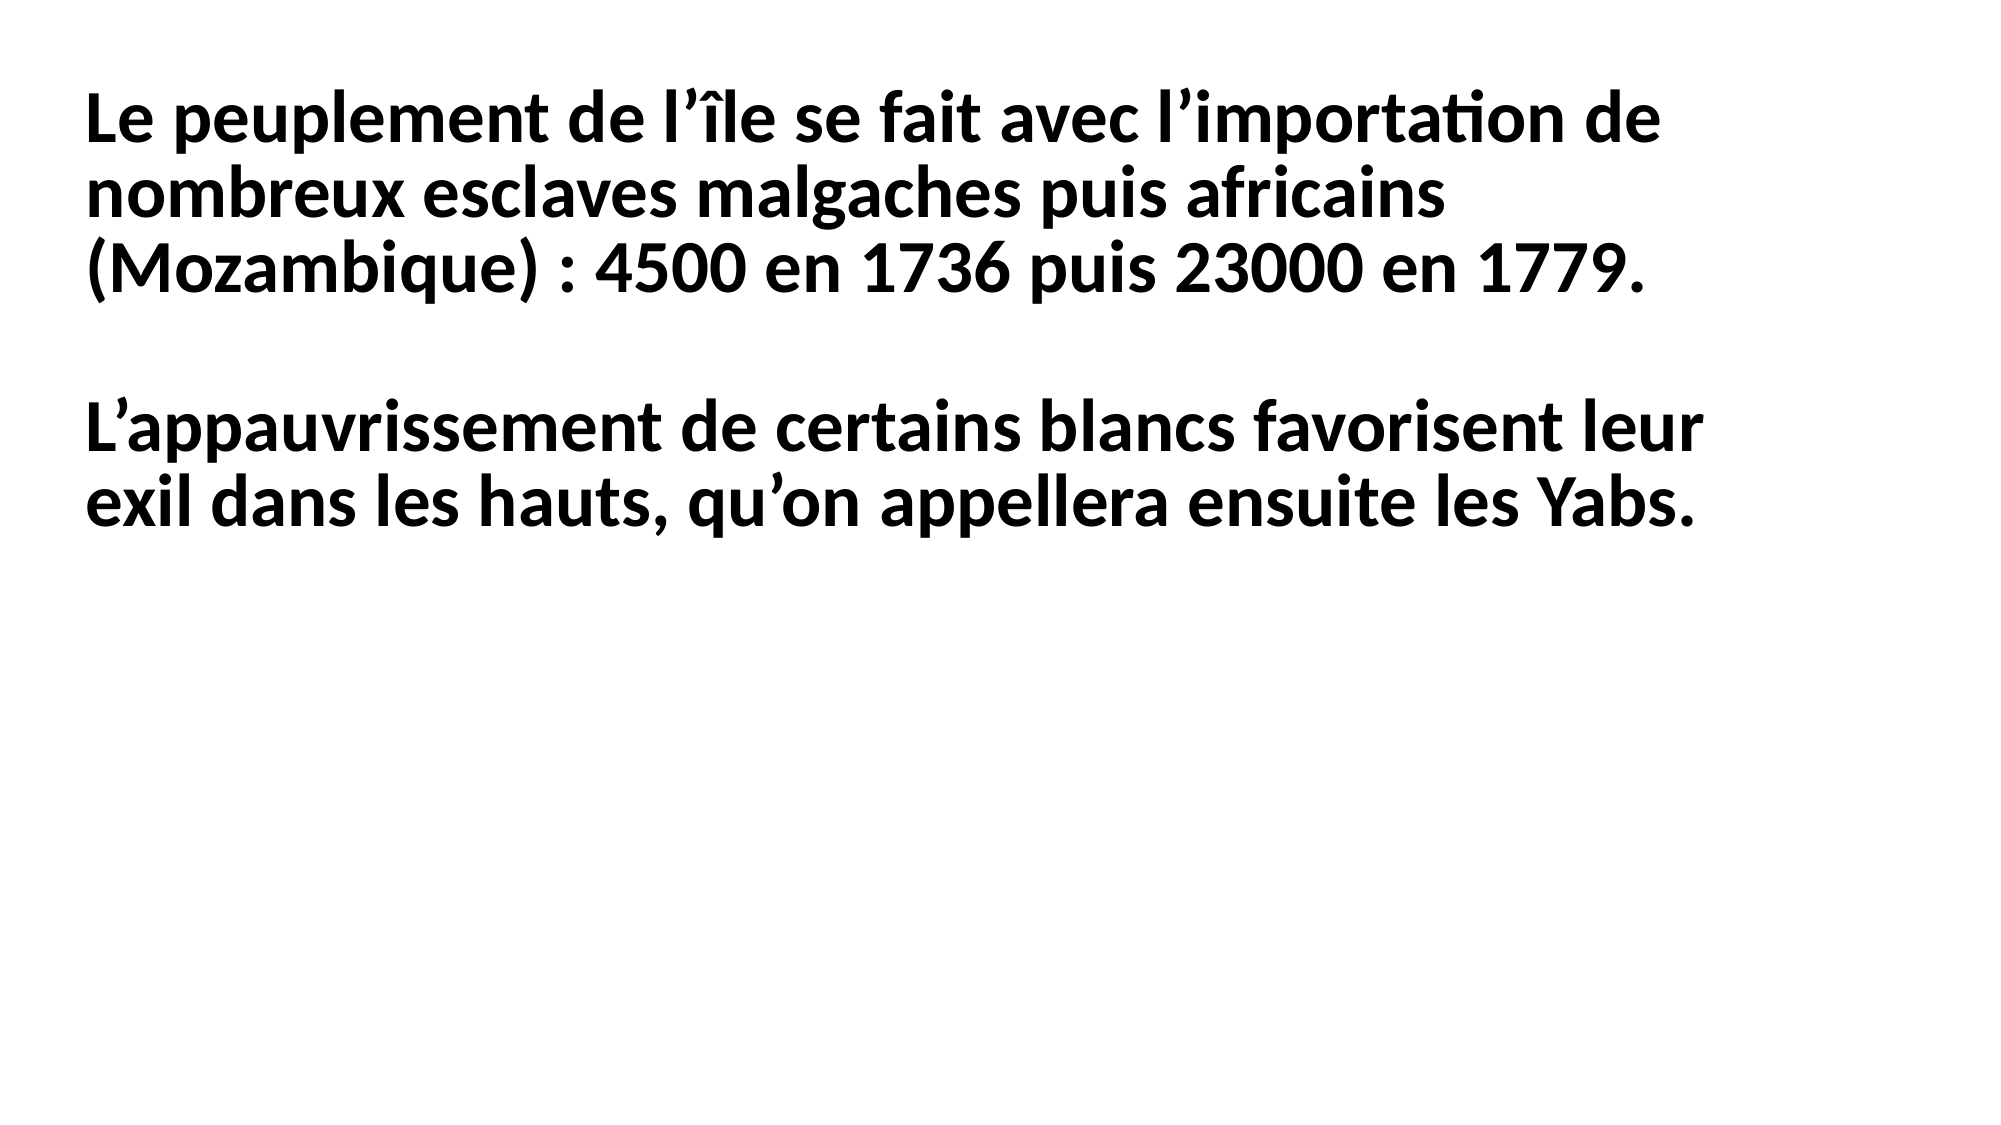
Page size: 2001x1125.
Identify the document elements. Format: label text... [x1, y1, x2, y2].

text_box Le peuplement de l’île se fait avec l’importation de nombreux esclaves malgaches puis africains (Mozambique) : 4500 en 1736 puis 23000 en 1779. L’appauvrissement de certains blancs favorisent leur exil dans les hauts, qu’on appellera ensuite les Yabs. [71, 78, 1832, 634]
